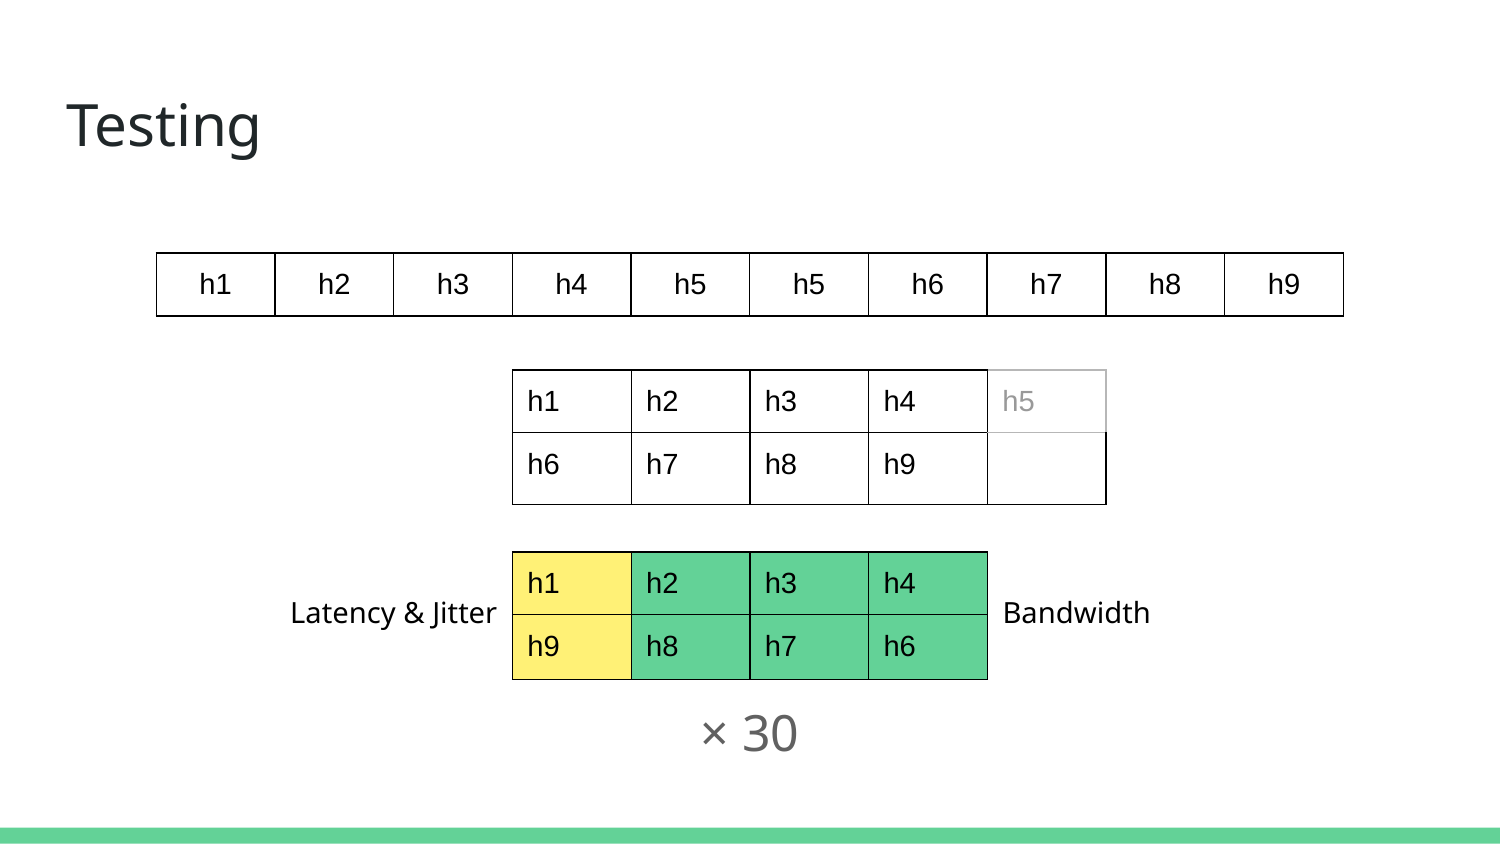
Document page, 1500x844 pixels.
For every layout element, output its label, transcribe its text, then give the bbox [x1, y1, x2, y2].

table_cell h8 [632, 615, 749, 679]
table_cell h9 [513, 615, 631, 679]
text_box Bandwidth [987, 579, 1233, 654]
table_cell h7 [632, 433, 749, 504]
table_header h2 [632, 553, 749, 614]
table_header h3 [394, 254, 512, 315]
table_header h4 [869, 553, 987, 614]
table_header h2 [276, 254, 393, 315]
table_header h6 [869, 254, 986, 315]
table_header h5 [988, 371, 1105, 432]
table_header h3 [751, 371, 868, 432]
table_header h1 [513, 553, 631, 614]
table_header h7 [988, 254, 1105, 315]
table_header h8 [1107, 254, 1224, 315]
table_header h1 [157, 254, 274, 315]
table_cell h6 [869, 615, 987, 679]
table_cell h8 [751, 433, 868, 504]
table_cell [988, 433, 1105, 504]
table_cell h9 [869, 433, 987, 504]
text_box × 30 [632, 702, 868, 777]
title Testing [51, 72, 1449, 167]
table_header h1 [513, 371, 631, 432]
table_cell h7 [751, 615, 868, 679]
table_header h9 [1225, 254, 1343, 315]
table_header h2 [632, 371, 749, 432]
table_header h4 [513, 254, 630, 315]
table_header h4 [869, 371, 987, 432]
table_header h5 [632, 254, 749, 315]
text_box Latency & Jitter [266, 579, 513, 654]
table_header h5 [750, 254, 868, 315]
table_header h3 [751, 553, 868, 614]
table_cell h6 [513, 433, 631, 504]
